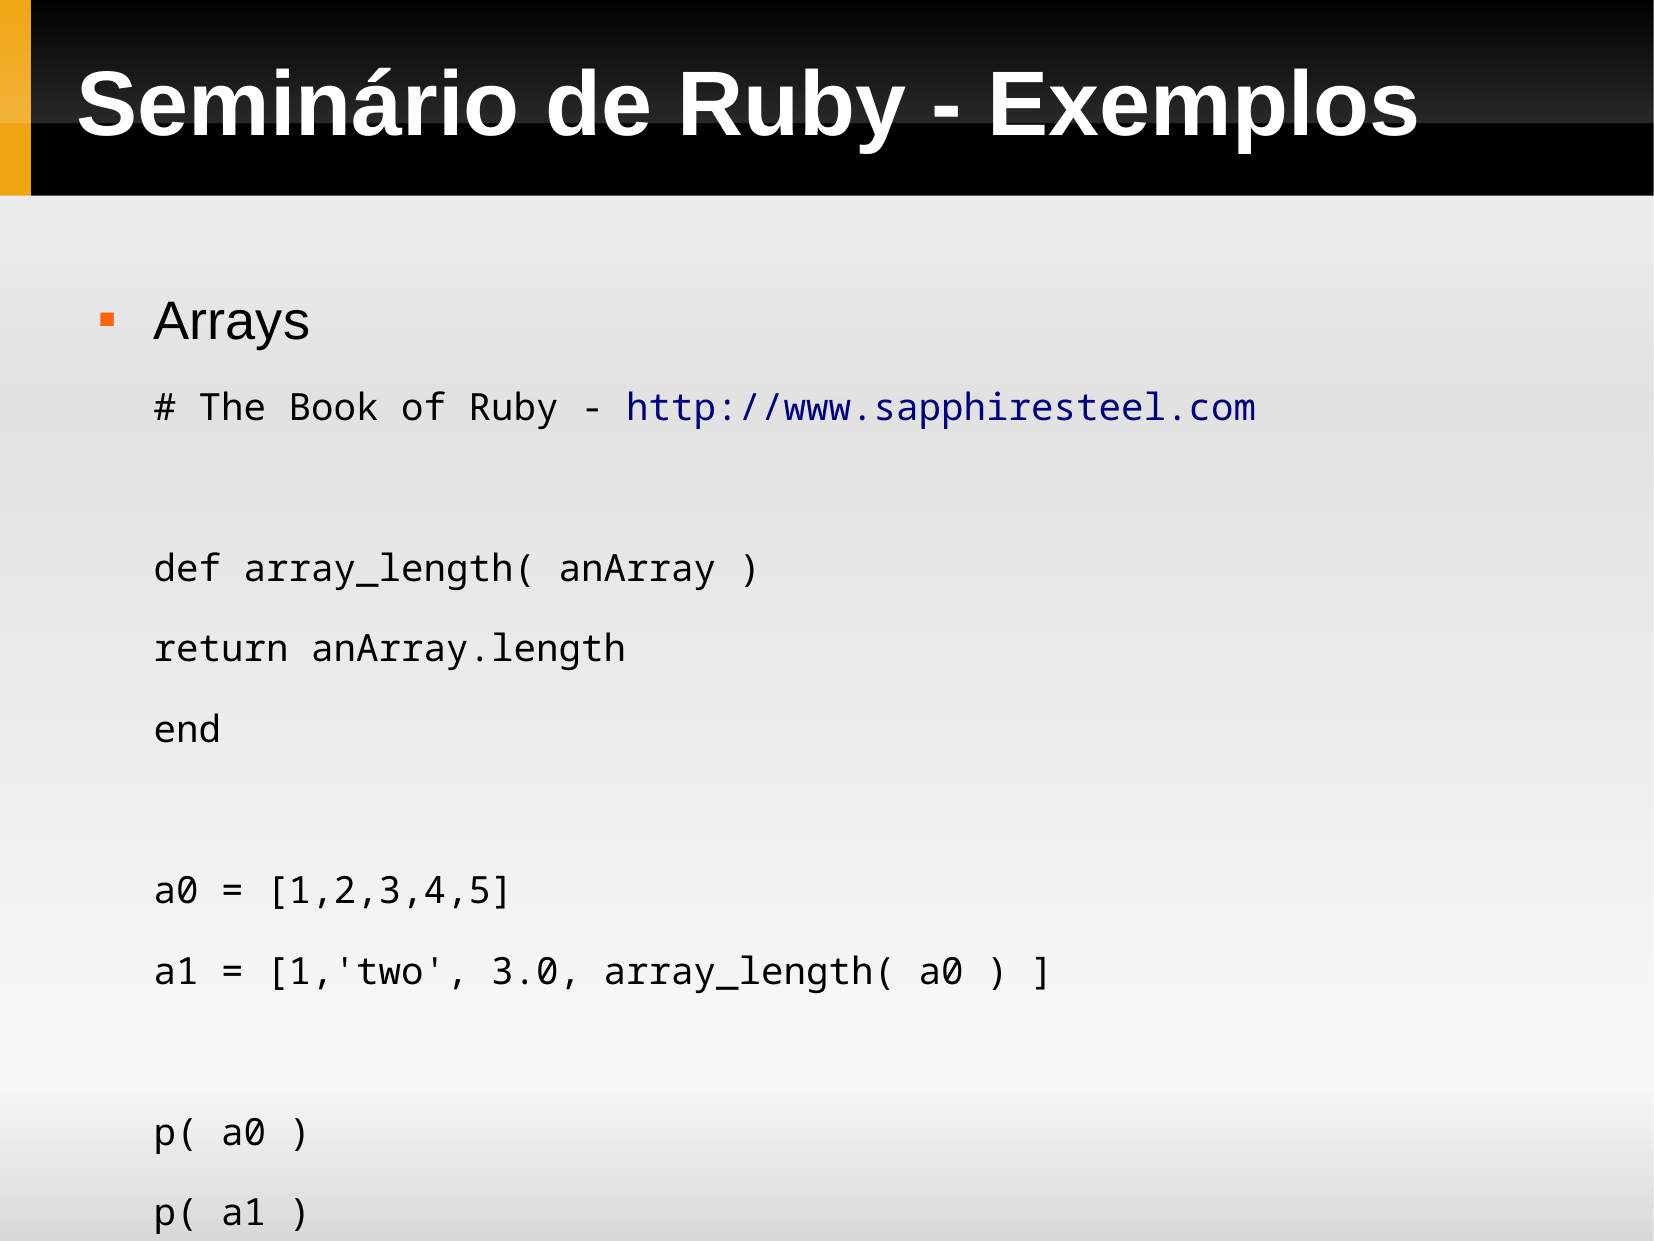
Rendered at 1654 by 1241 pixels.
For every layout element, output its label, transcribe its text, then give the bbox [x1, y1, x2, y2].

list Arrays # The Book of Ruby - http://www.sapphiresteel.com def array_length( anArray ) return anArray.length end a0 = [1,2,3,4,5] a1 = [1,'two', 3.0, array_length( a0 ) ] p( a0 ) p( a1 ) puts( "Item index #0 of a1 is #{a1[0]}, item #3 is #{a1[3]}" ) [82, 290, 1571, 1156]
title Seminário de Ruby - Exemplos [76, 7, 1565, 200]
picture [0, 0, 1654, 1241]
